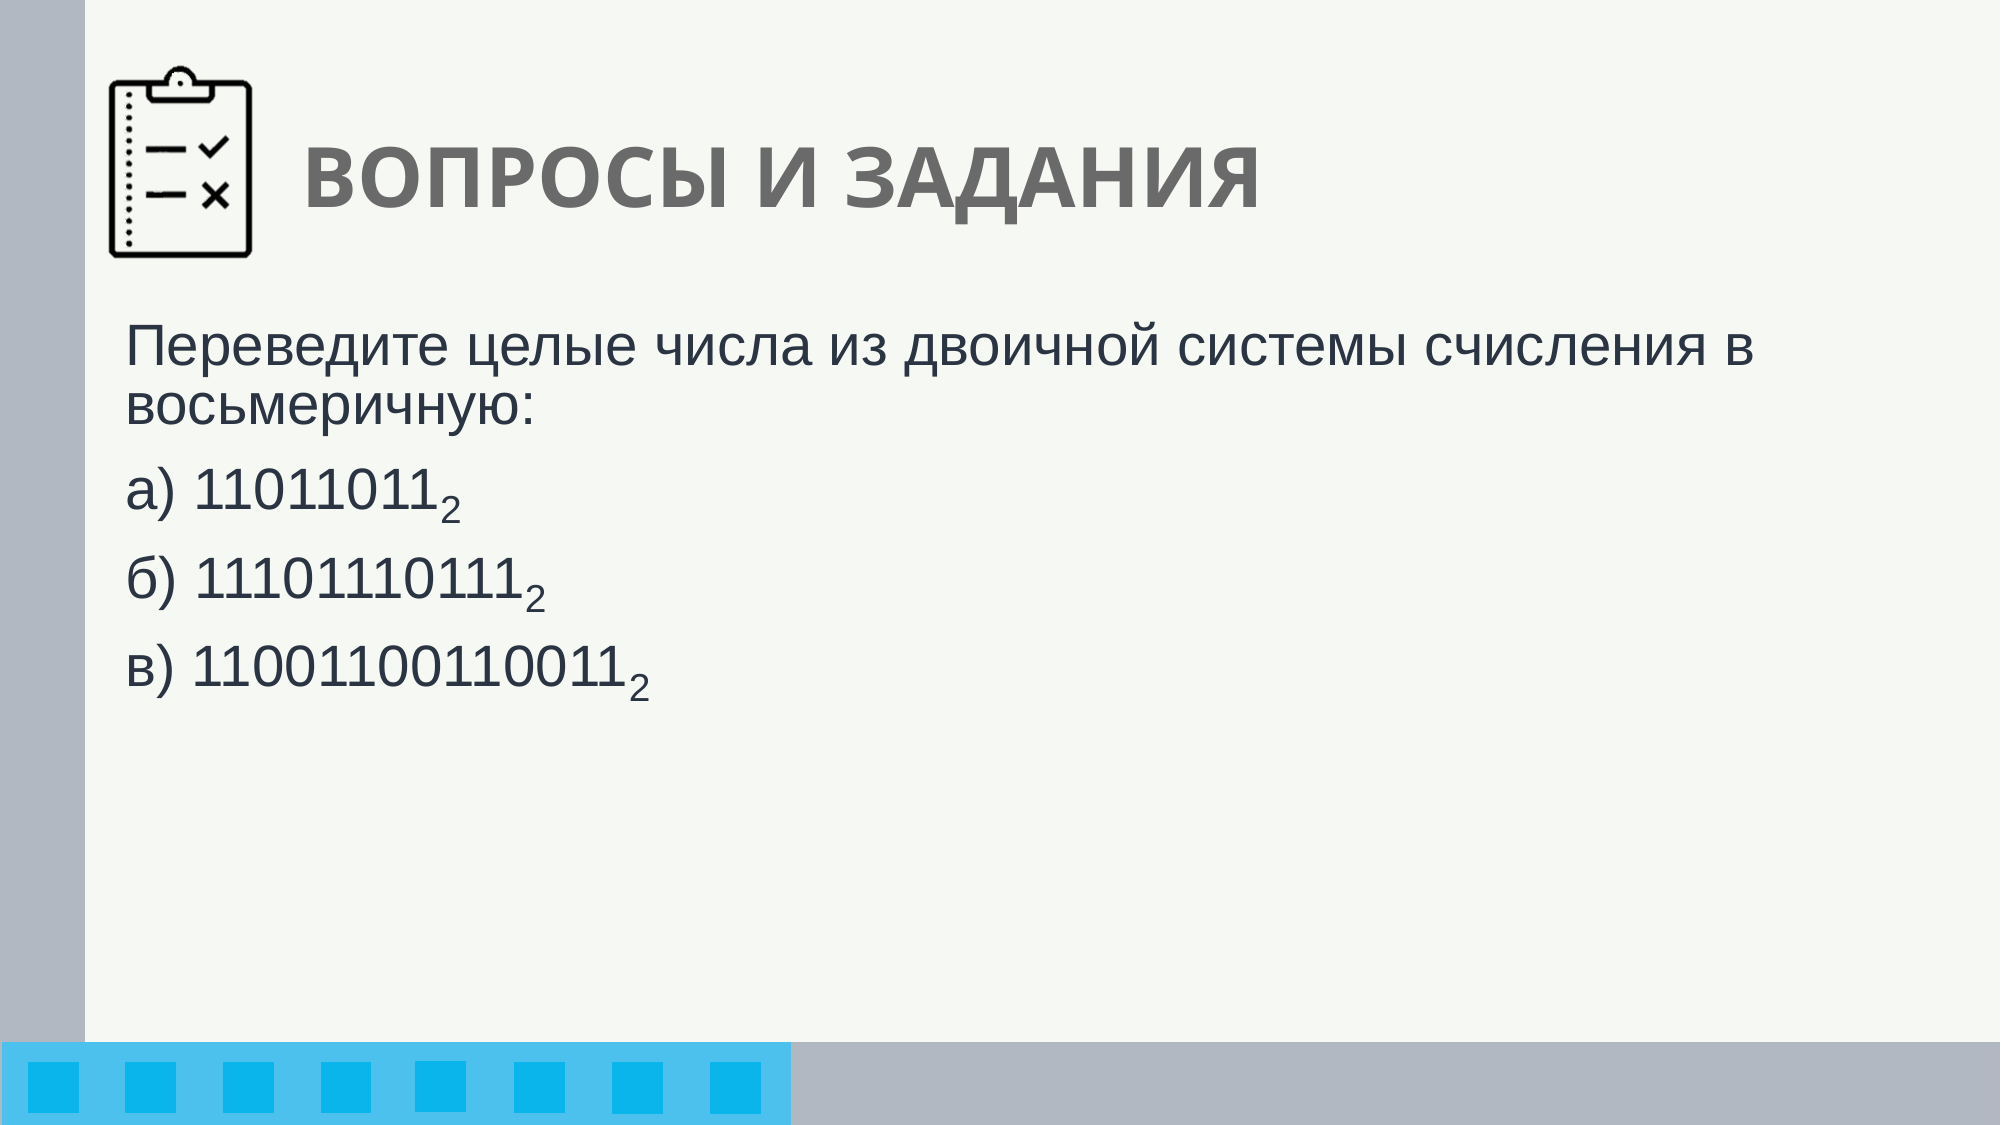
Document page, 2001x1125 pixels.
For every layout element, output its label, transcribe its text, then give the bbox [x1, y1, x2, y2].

list Переведите целые числа из двоичной системы счисления в восьмеричную: а) 110110112 б) 111011101112 в) 110011001100112 [110, 311, 1892, 1058]
title ВОПРОСЫ И ЗАДАНИЯ [285, 67, 1892, 286]
